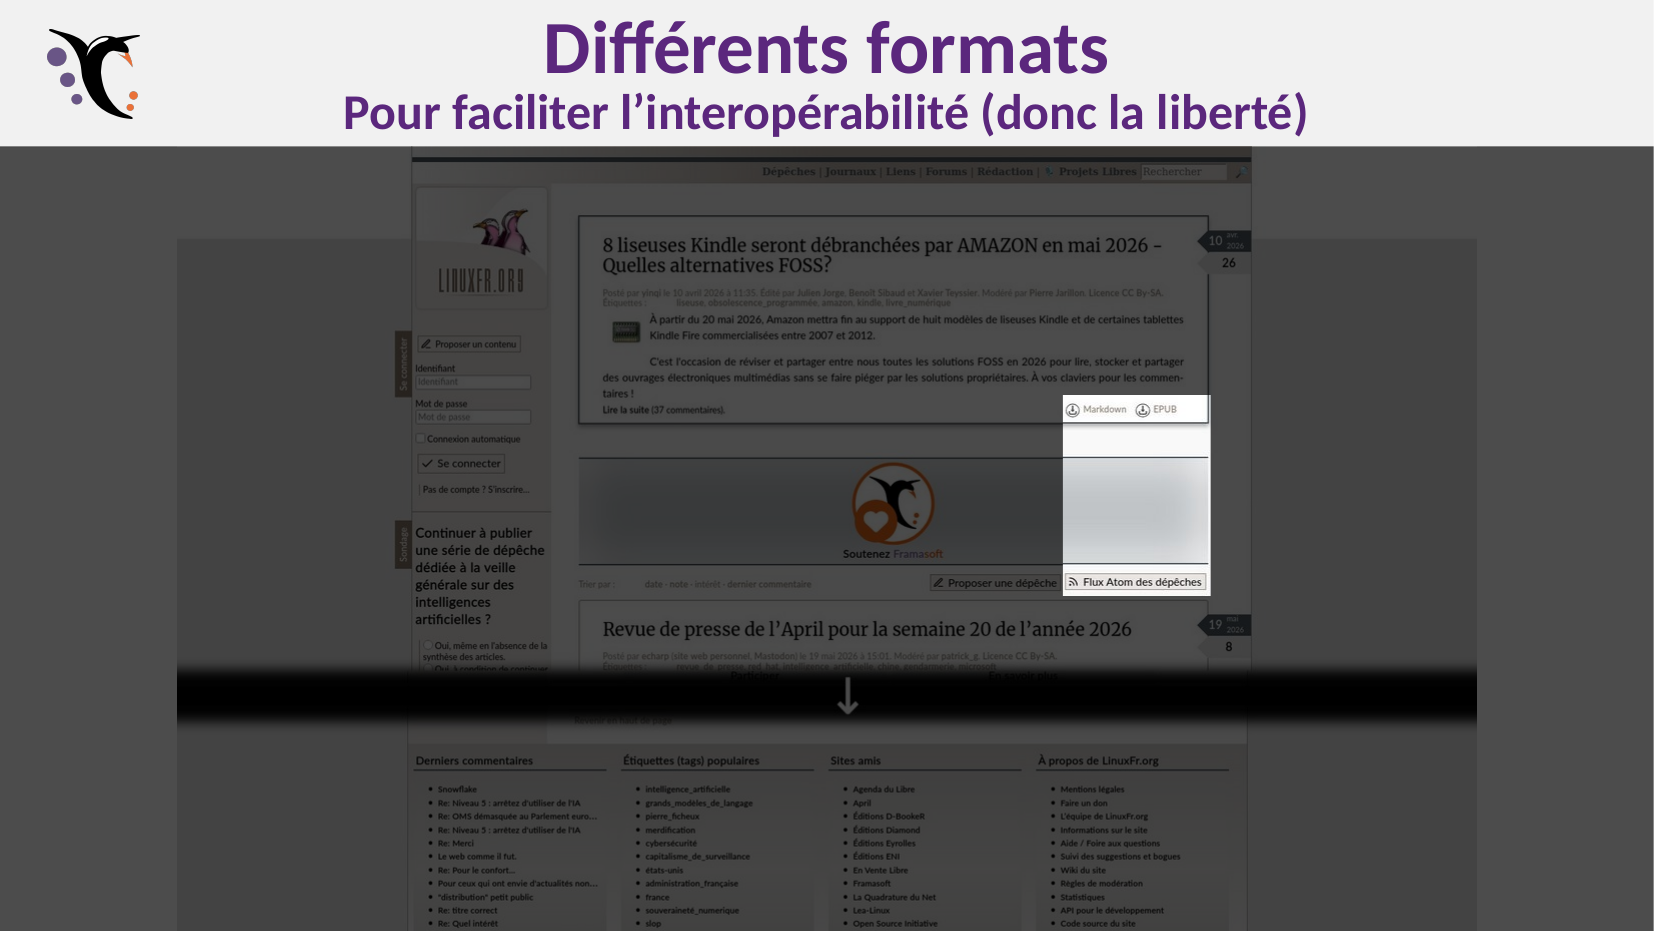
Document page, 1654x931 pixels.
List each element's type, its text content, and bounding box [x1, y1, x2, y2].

picture [47, 29, 82, 119]
title Différents formats Pour faciliter l’interopérabilité (donc la liberté) [82, 1, 1571, 146]
picture [1062, 395, 1211, 596]
text_box [0, 146, 1654, 931]
